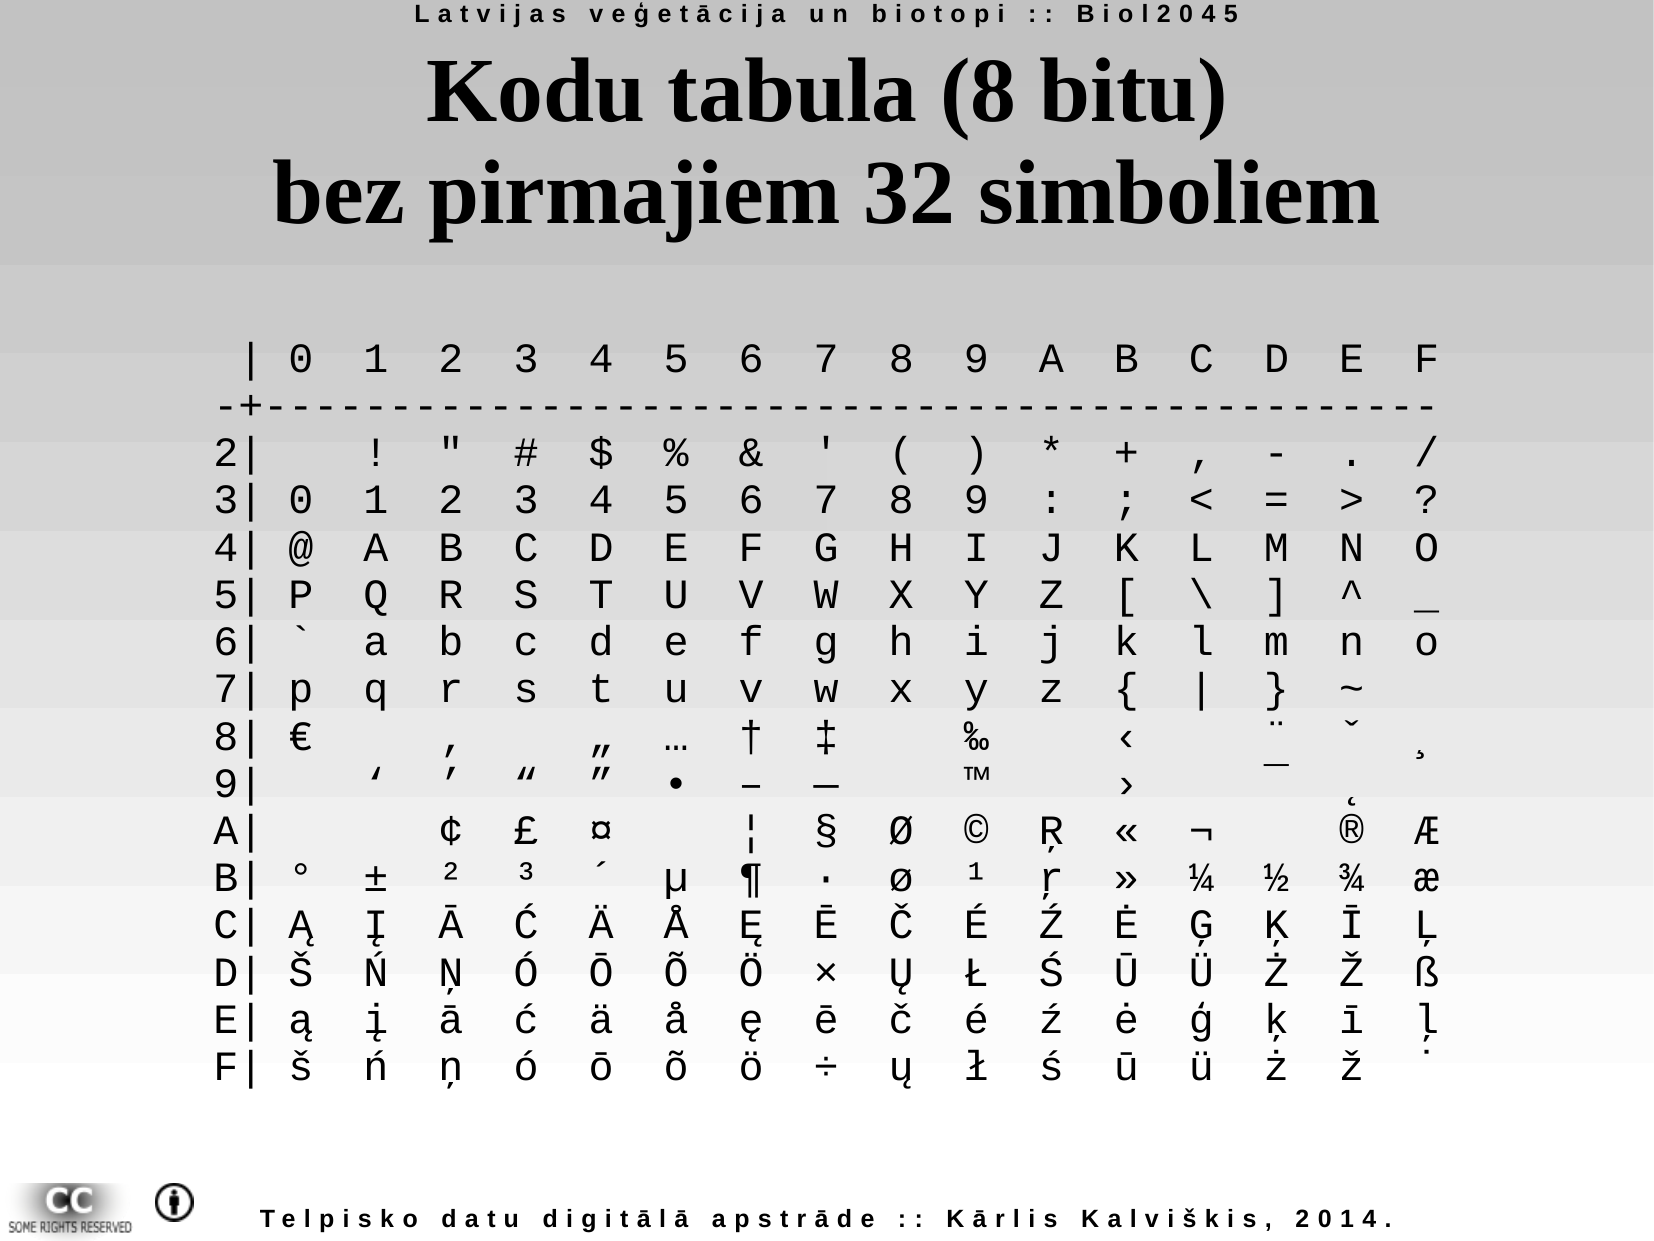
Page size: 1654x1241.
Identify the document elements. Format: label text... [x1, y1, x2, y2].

picture [0, 0, 1654, 1241]
text_box | 0 1 2 3 4 5 6 7 8 9 A B C D E F -+----------------------------------------------- 2| ! " # $ % & ' ( ) * + , - . / 3| 0 1 2 3 4 5 6 7 8 9 : ; < = > ? 4| @ A B C D E F G H I J K L M N O 5| P Q R S T U V W X Y Z [ \ ] ^ _ 6| ` a b c d e f g h i j k l m n o 7| p q r s t u v w x y z { | } ~ 8| € ‚ „ … † ‡ ‰ ‹ ¨ ˇ ¸ 9| ‘ ’ “ ” • – — ™ › ¯ ˛ A| ¢ £ ¤ ¦ § Ø © Ŗ « ¬ ® Æ B| ° ± ² ³ ´ µ ¶ · ø ¹ ŗ » ¼ ½ ¾ æ C| Ą Į Ā Ć Ä Å Ę Ē Č É Ź Ė Ģ Ķ Ī Ļ D| Š Ń Ņ Ó Ō Õ Ö × Ų Ł Ś Ū Ü Ż Ž ß E| ą į ā ć ä å ę ē č é ź ė ģ ķ ī ļ F| š ń ņ ó ō õ ö ÷ ų ł ś ū ü ż ž ˙ [213, 337, 1439, 1094]
title Kodu tabula (8 bitu) bez pirmajiem 32 simboliem [59, 37, 1596, 246]
